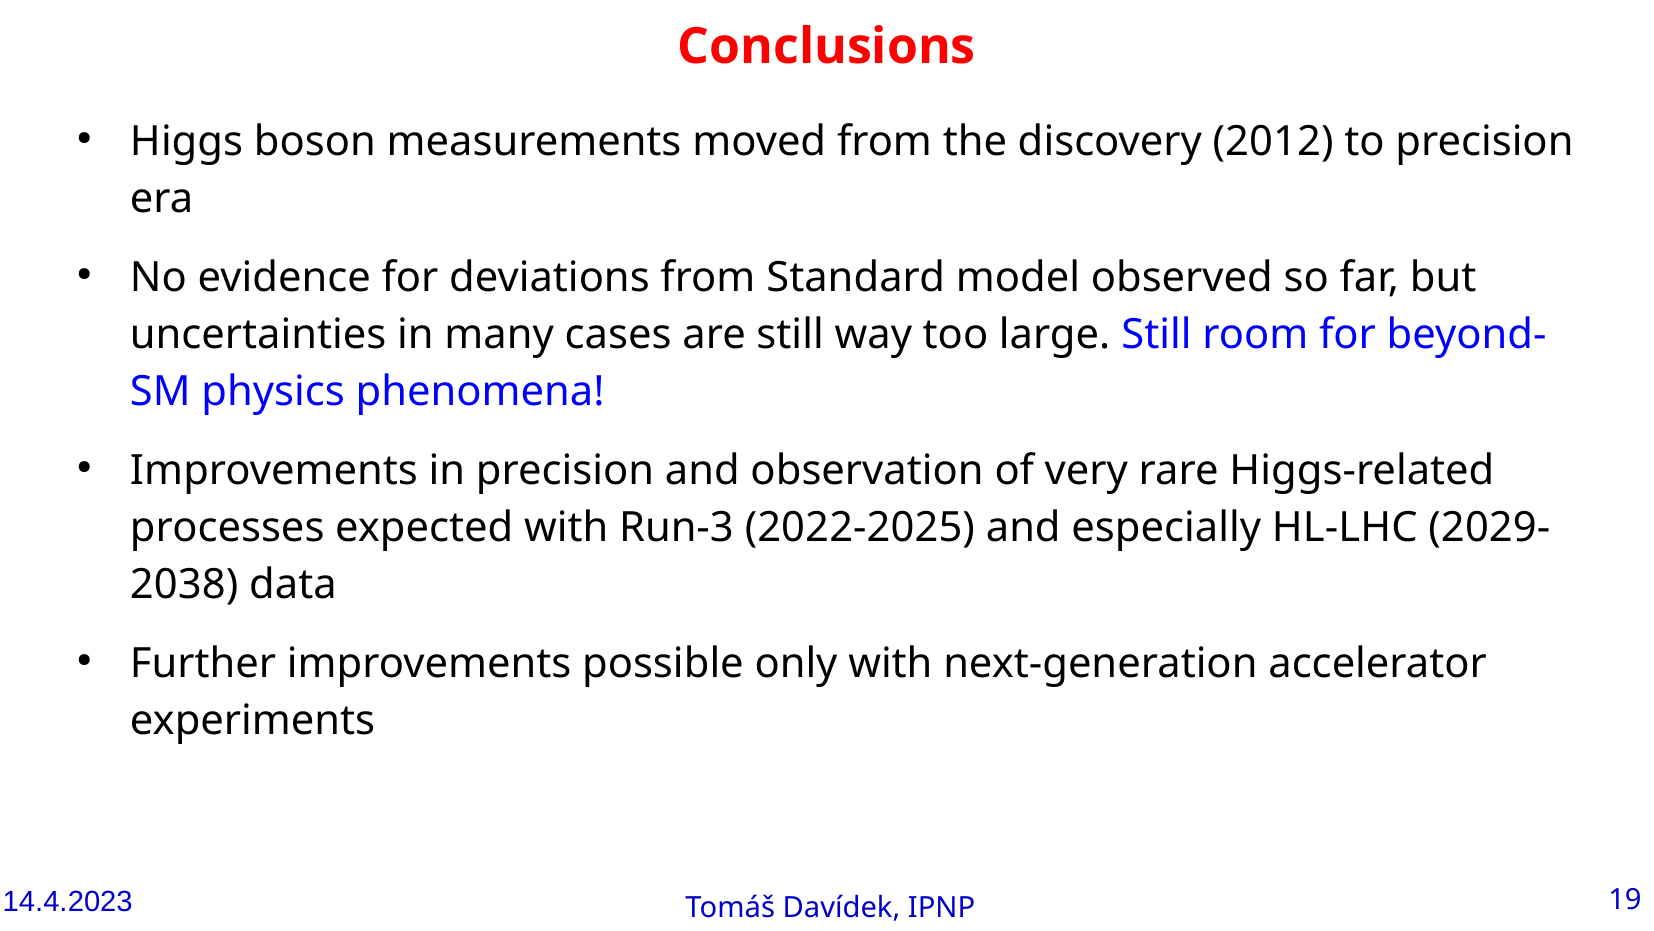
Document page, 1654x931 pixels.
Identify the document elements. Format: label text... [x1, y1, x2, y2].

title Conclusions [82, 0, 1571, 89]
list Higgs boson measurements moved from the discovery (2012) to precision era No evidence for deviations from Standard model observed so far, but uncertainties in many cases are still way too large. Still room for beyond-SM physics phenomena! Improvements in precision and observation of very rare Higgs-related processes expected with Run-3 (2022-2025) and especially HL-LHC (2029-2038) data Further improvements possible only with next-generation accelerator experiments [59, 110, 1595, 857]
